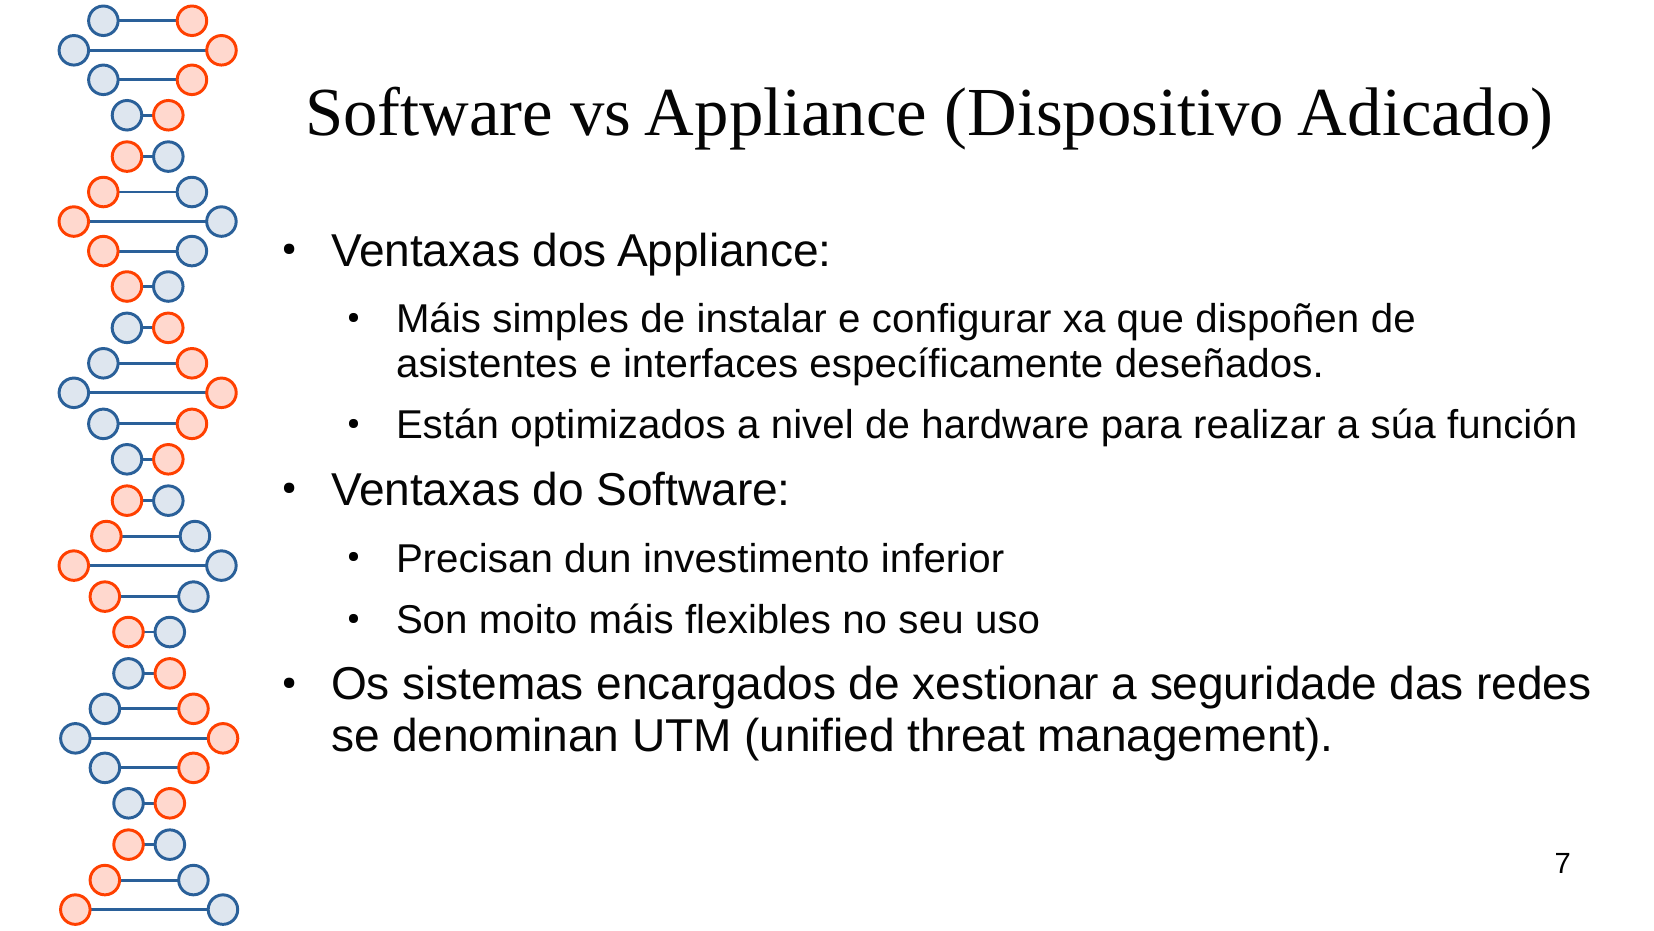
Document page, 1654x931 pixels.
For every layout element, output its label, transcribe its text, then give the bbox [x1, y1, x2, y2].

list Ventaxas dos Appliance: Máis simples de instalar e configurar xa que dispoñen de asistentes e interfaces específicamente deseñados. Están optimizados a nivel de hardware para realizar a súa función Ventaxas do Software: Precisan dun investimento inferior Son moito máis flexibles no seu uso Os sistemas encargados de xestionar a seguridade das redes se denominan UTM (unified threat management). [265, 224, 1595, 764]
title Software vs Appliance (Dispositivo Adicado) [265, 35, 1595, 189]
